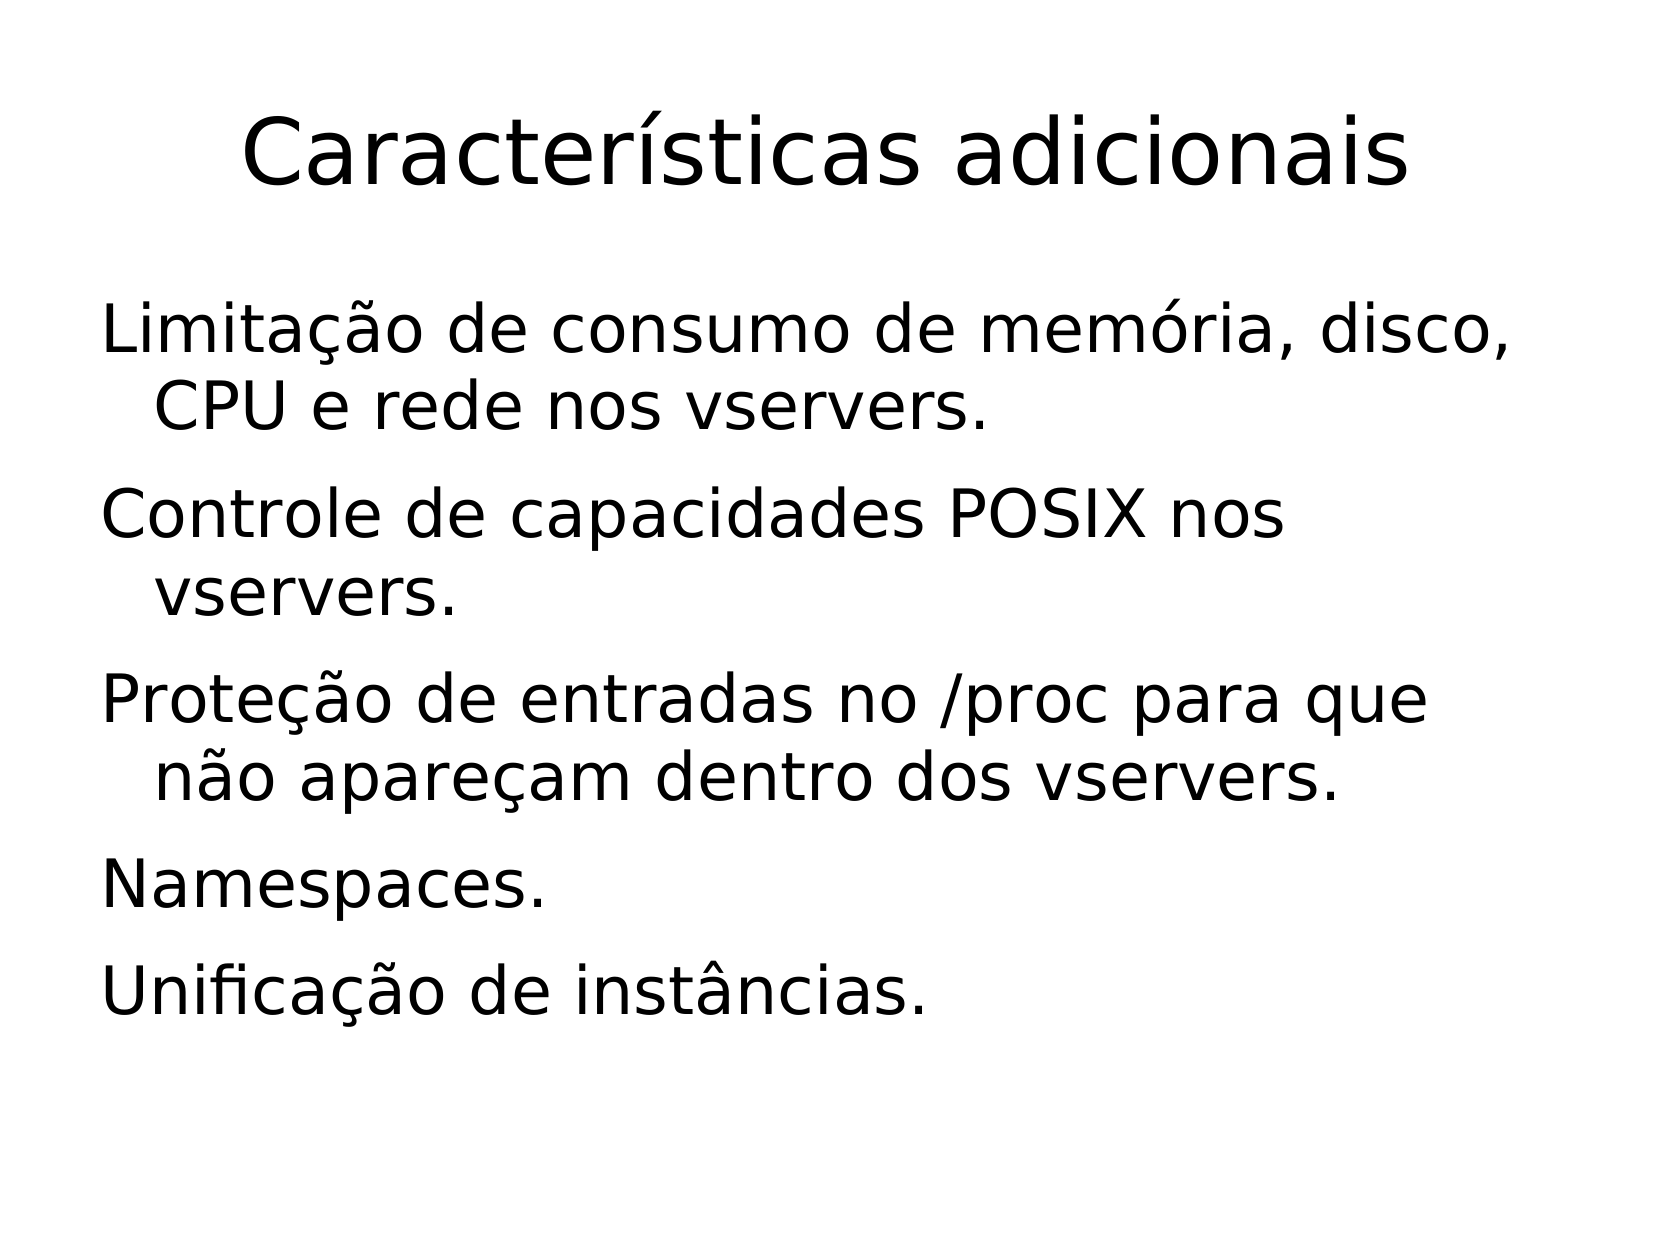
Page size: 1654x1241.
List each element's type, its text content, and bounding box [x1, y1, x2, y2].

list Limitação de consumo de memória, disco, CPU e rede nos vservers. Controle de capacidades POSIX nos vservers. Proteção de entradas no /proc para que não apareçam dentro dos vservers. Namespaces. Unificação de instâncias. [82, 290, 1571, 1109]
title Características adicionais [82, 49, 1571, 257]
